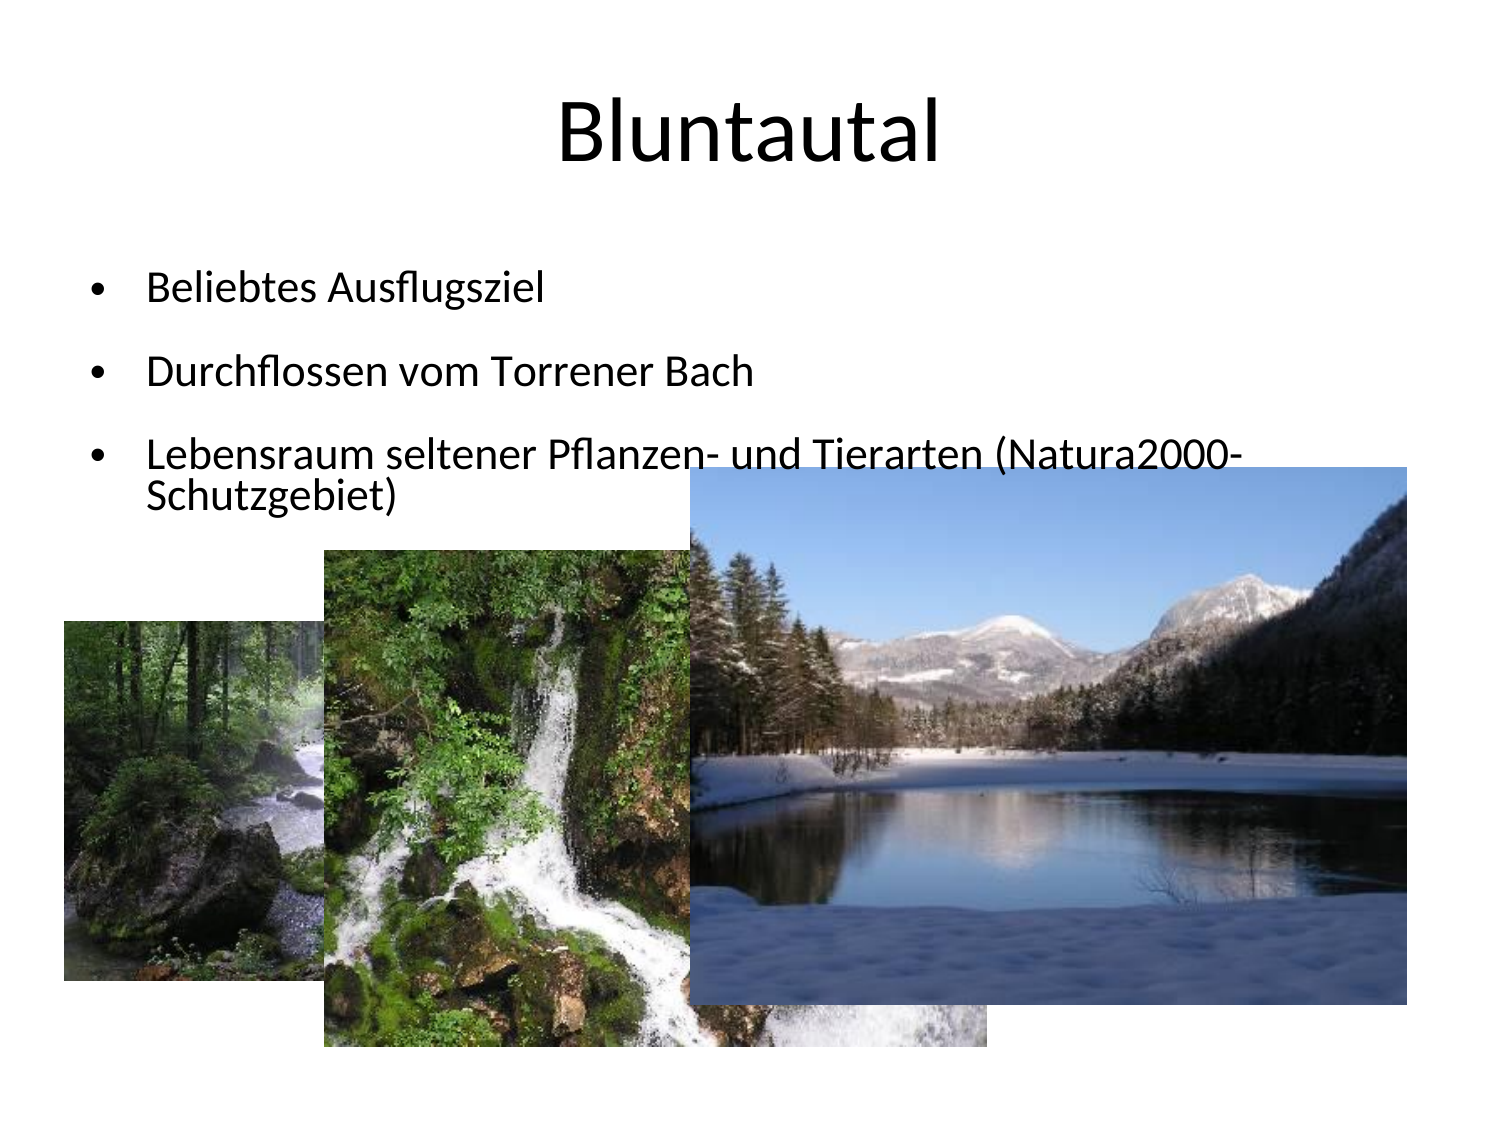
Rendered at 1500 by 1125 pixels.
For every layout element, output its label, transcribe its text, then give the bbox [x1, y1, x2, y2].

title Bluntautal [75, 45, 1426, 233]
picture [64, 467, 1407, 1047]
list Beliebtes Ausflugsziel Durchflossen vom Torrener Bach Lebensraum seltener Pflanzen- und Tierarten (Natura2000-Schutzgebiet) [75, 262, 1365, 572]
